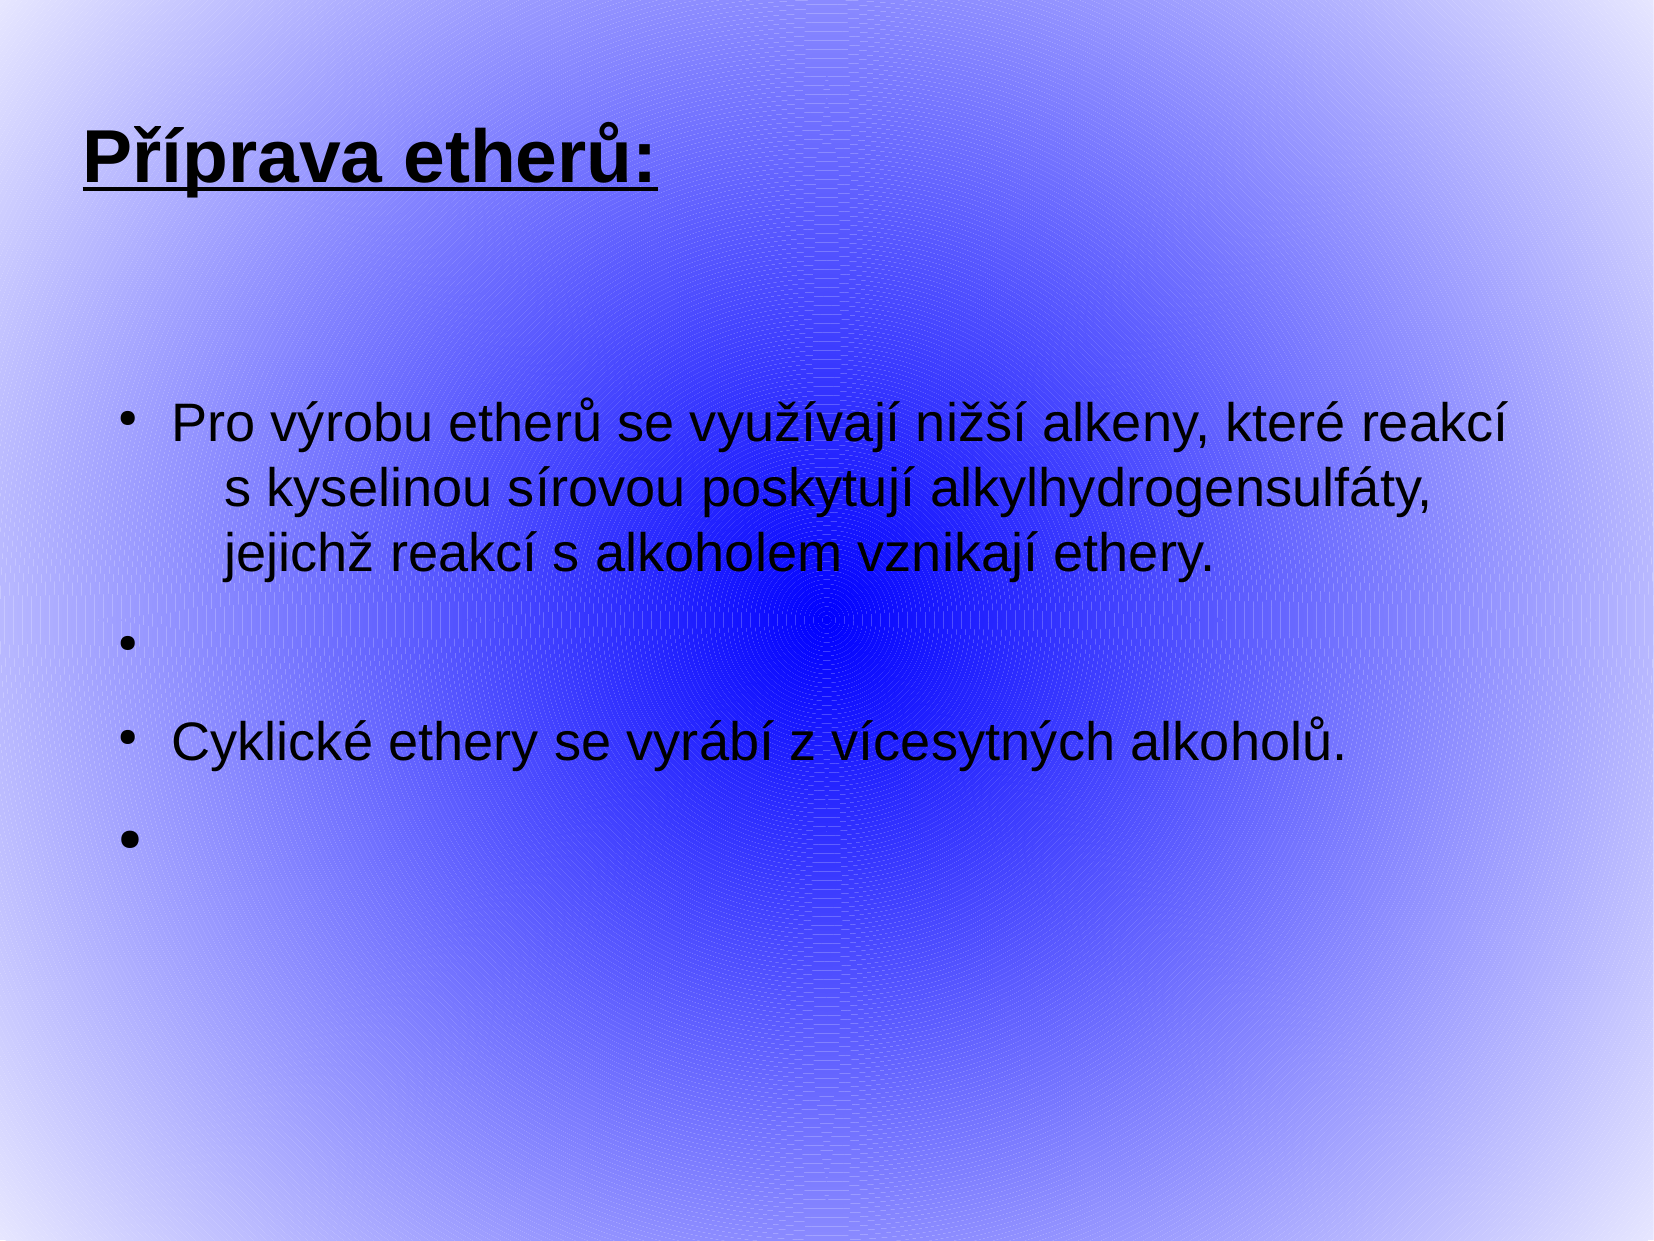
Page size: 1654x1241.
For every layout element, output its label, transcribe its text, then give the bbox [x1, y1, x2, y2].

list Pro výrobu etherů se využívají nižší alkeny, které reakcí s kyselinou sírovou poskytují alkylhydrogensulfáty, jejichž reakcí s alkoholem vznikají ethery. Cyklické ethery se vyrábí z vícesytných alkoholů. [82, 387, 1571, 854]
title Příprava etherů: [82, 49, 1571, 257]
